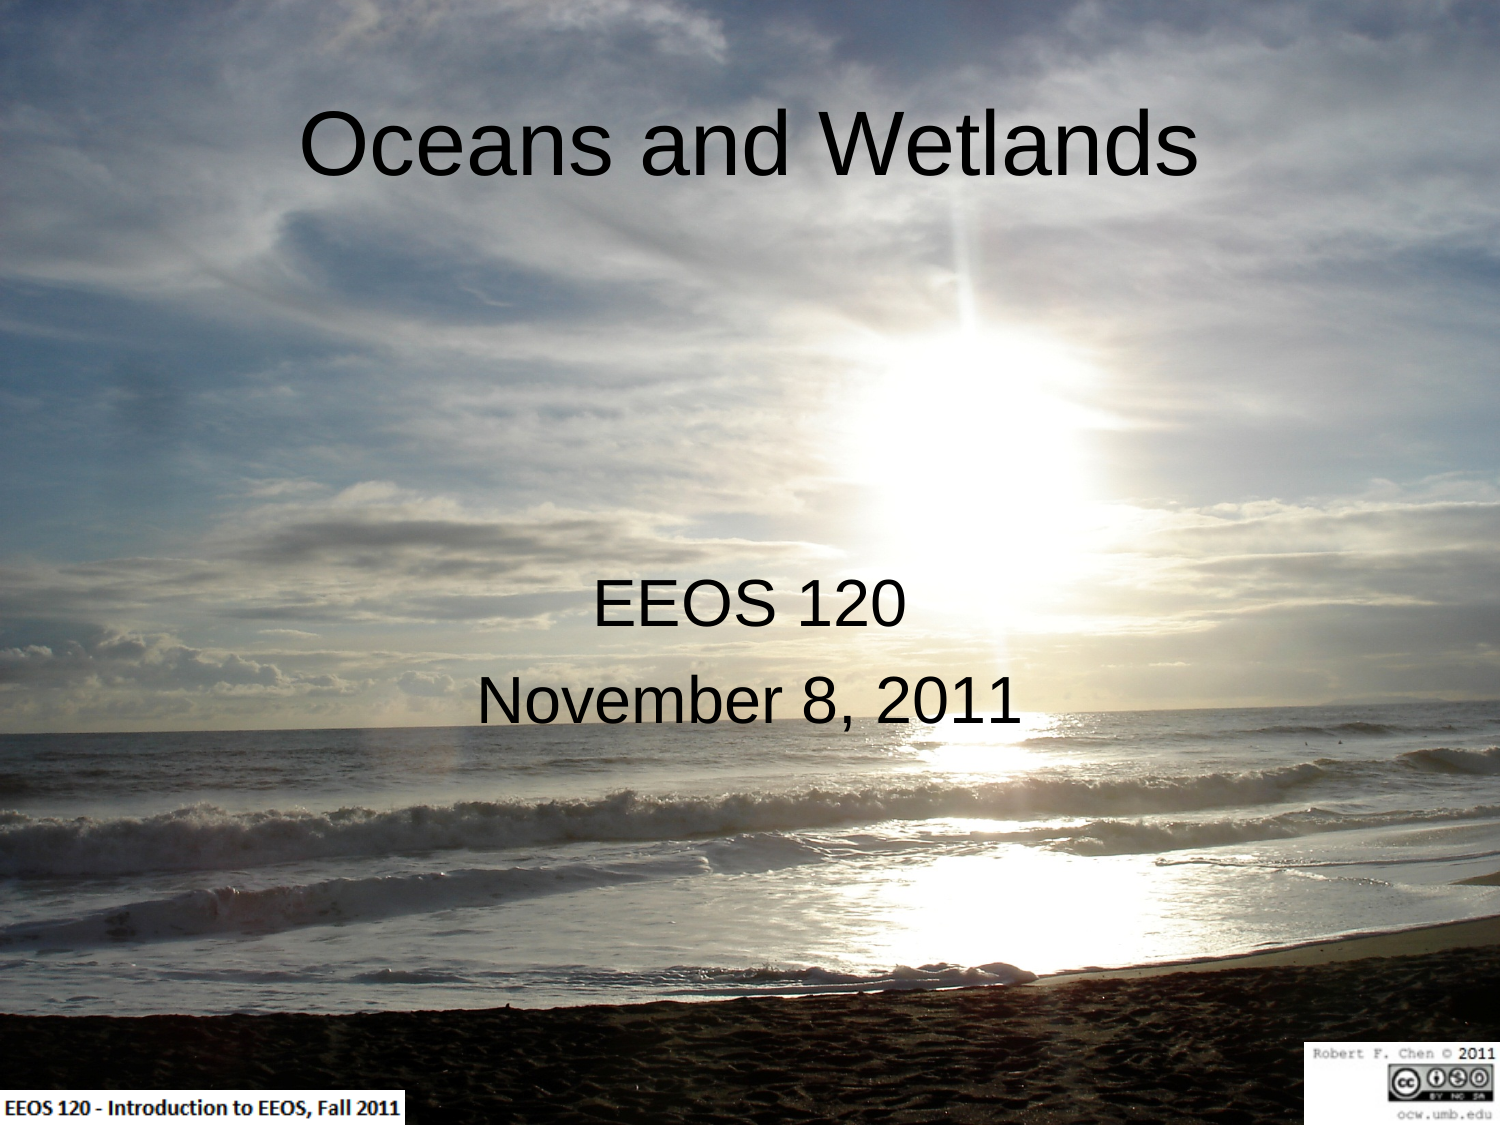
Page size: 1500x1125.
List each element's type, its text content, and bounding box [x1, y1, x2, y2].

picture [0, 0, 1500, 1125]
list EEOS 120 November 8, 2011 [75, 262, 1426, 1006]
title Oceans and Wetlands [75, 45, 1426, 233]
